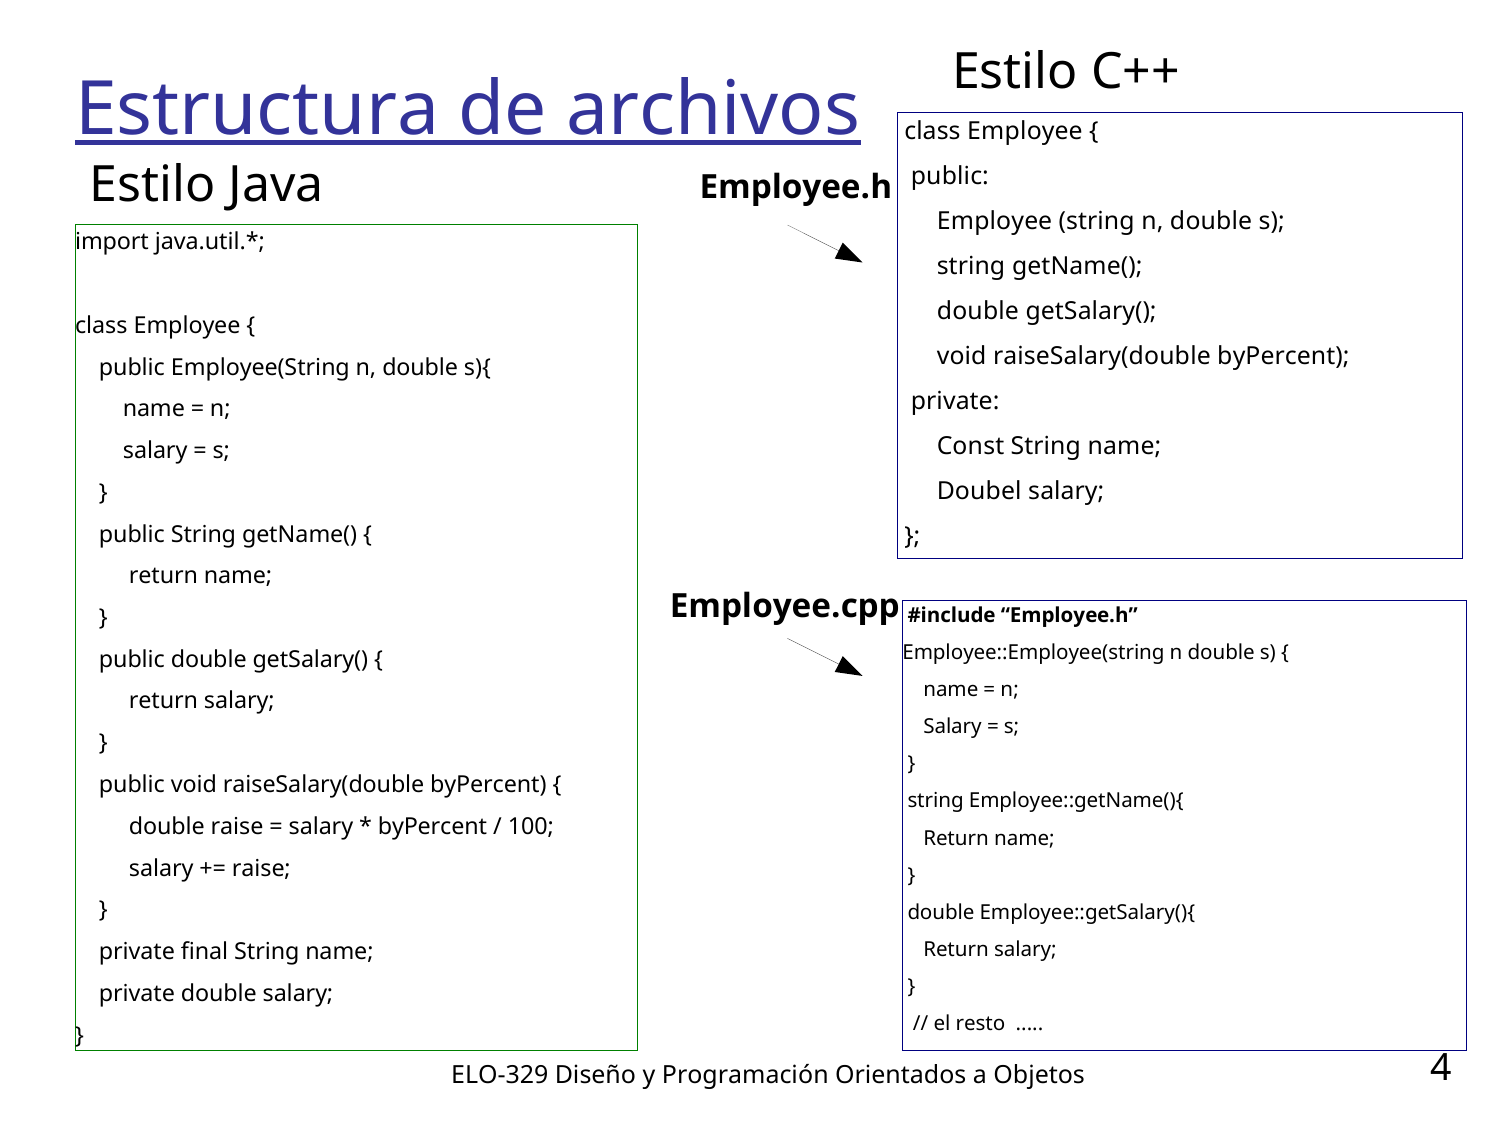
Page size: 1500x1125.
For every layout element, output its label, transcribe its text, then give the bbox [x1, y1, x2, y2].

text_box Estilo C++ [937, 37, 1201, 113]
list class Employee { public: Employee (string n, double s); string getName(); double getSalary(); void raiseSalary(double byPercent); private: Const String name; Doubel salary; }; [897, 112, 1463, 559]
list #include “Employee.h” Employee::Employee(string n double s) { name = n; Salary = s; } string Employee::getName(){ Return name; } double Employee::getSalary(){ Return salary; } // el resto ..... [902, 600, 1467, 1051]
text_box Employee.h [684, 162, 910, 217]
list import java.util.*; class Employee { public Employee(String n, double s){ name = n; salary = s; } public String getName() { return name; } public double getSalary() { return salary; } public void raiseSalary(double byPercent) { double raise = salary * byPercent / 100; salary += raise; } private final String name; private double salary; } [75, 224, 638, 1051]
text_box Employee.cpp [655, 581, 918, 637]
title Estructura de archivos [75, 19, 1500, 183]
text_box Estilo Java [75, 149, 376, 225]
